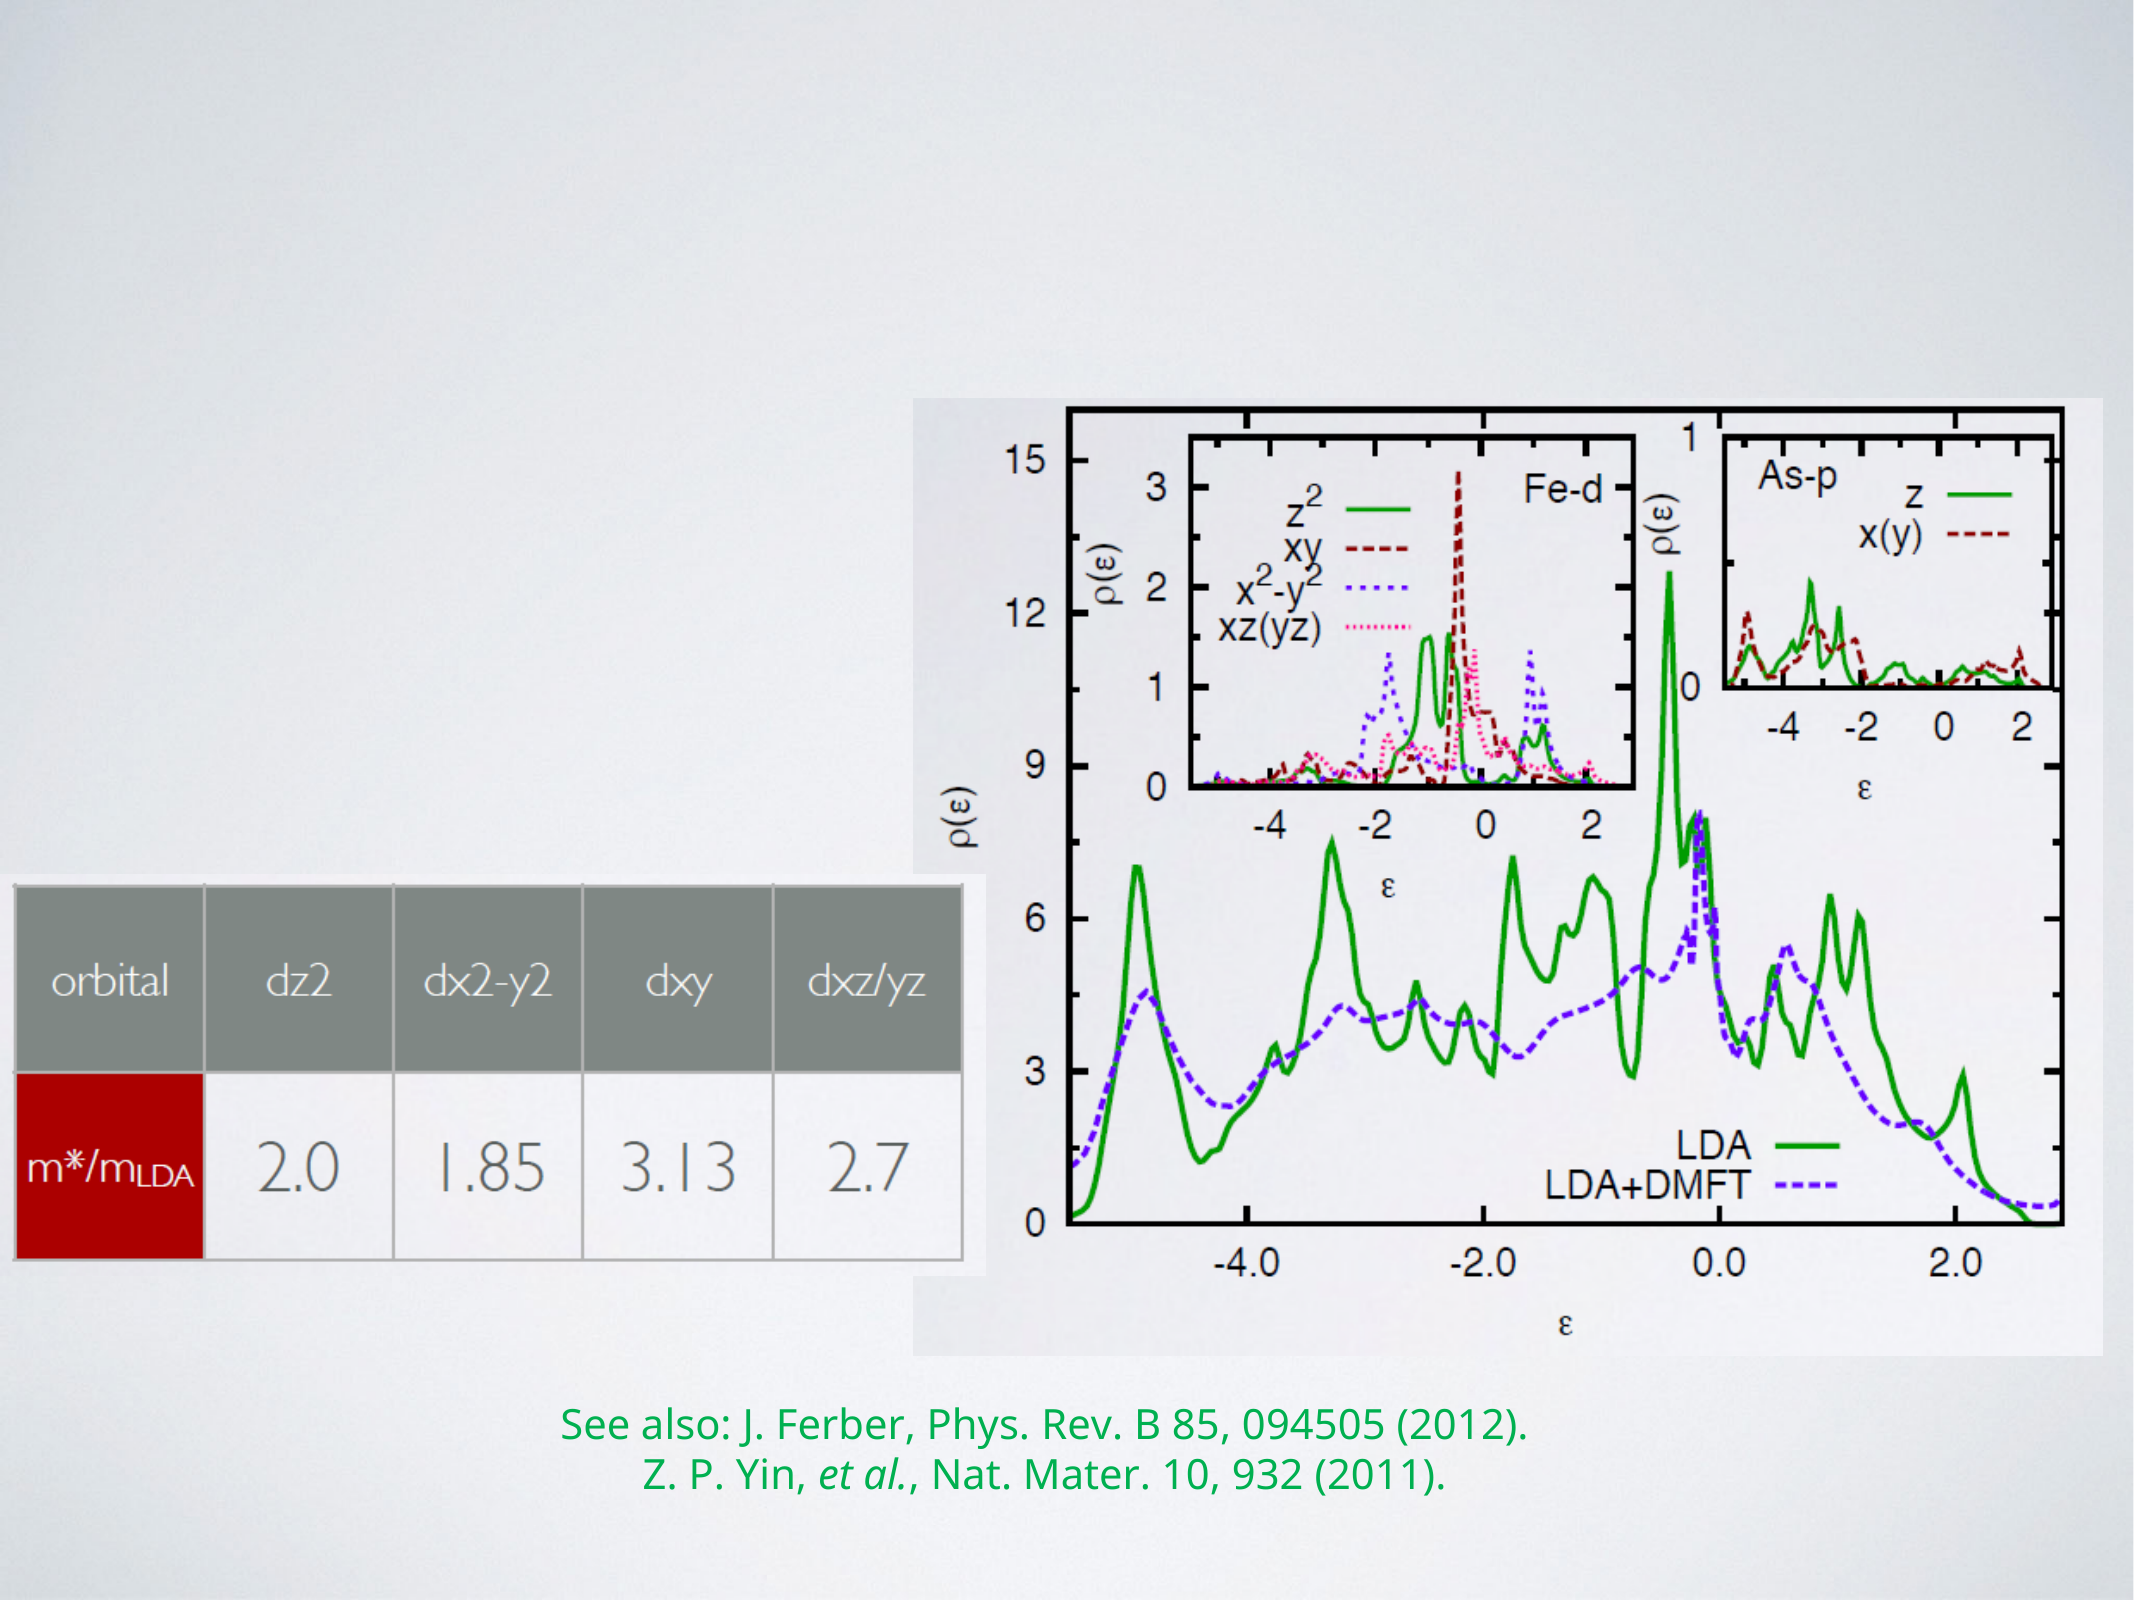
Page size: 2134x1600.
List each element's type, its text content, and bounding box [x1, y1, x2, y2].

picture [0, 398, 2103, 1356]
title Electronic Structure (LDA+DMFT: U=4 eV, J=0.8 eV) [58, 41, 2076, 442]
text_box See also: J. Ferber, Phys. Rev. B 85, 094505 (2012). Z. P. Yin, et al., Nat. Mater. 10, 932 (2011). [511, 1391, 1578, 1506]
